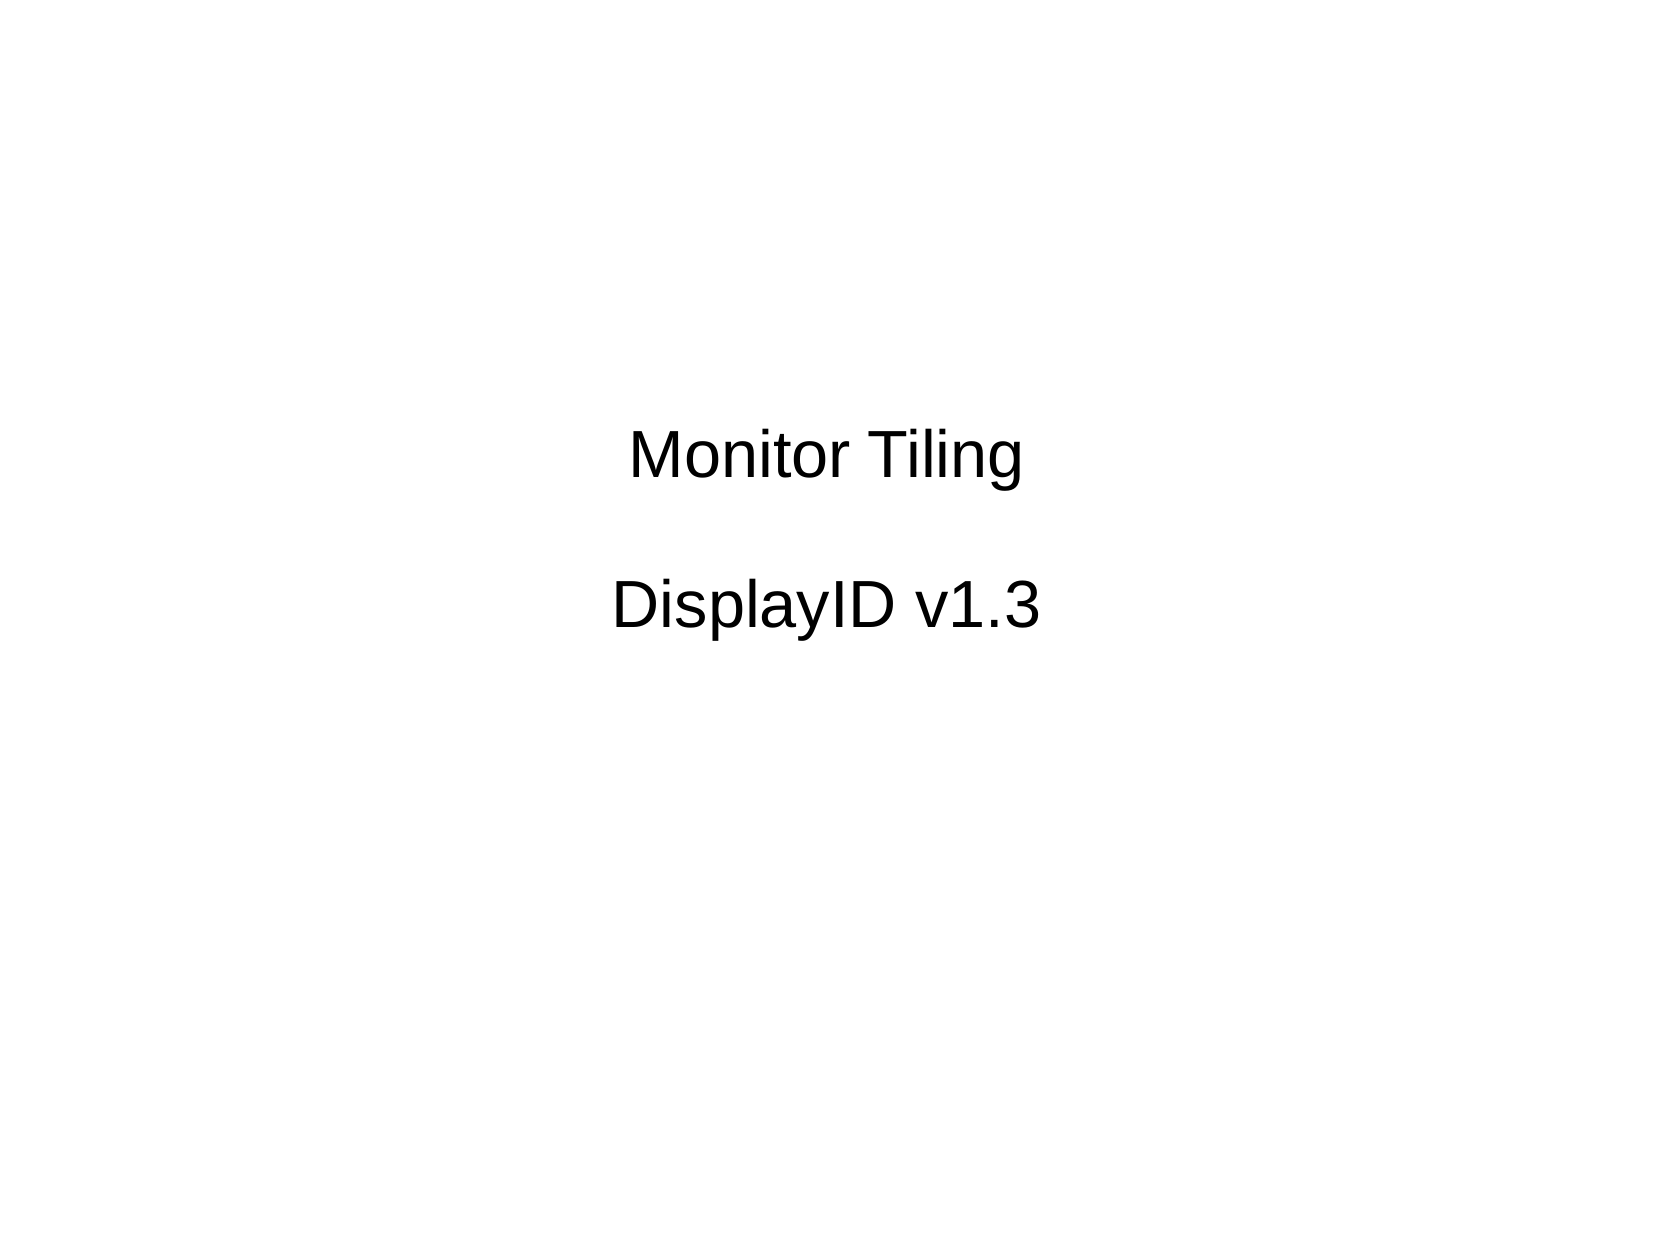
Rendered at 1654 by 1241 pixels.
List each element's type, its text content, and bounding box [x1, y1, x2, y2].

subtitle Monitor Tiling DisplayID v1.3 [82, 49, 1571, 1010]
